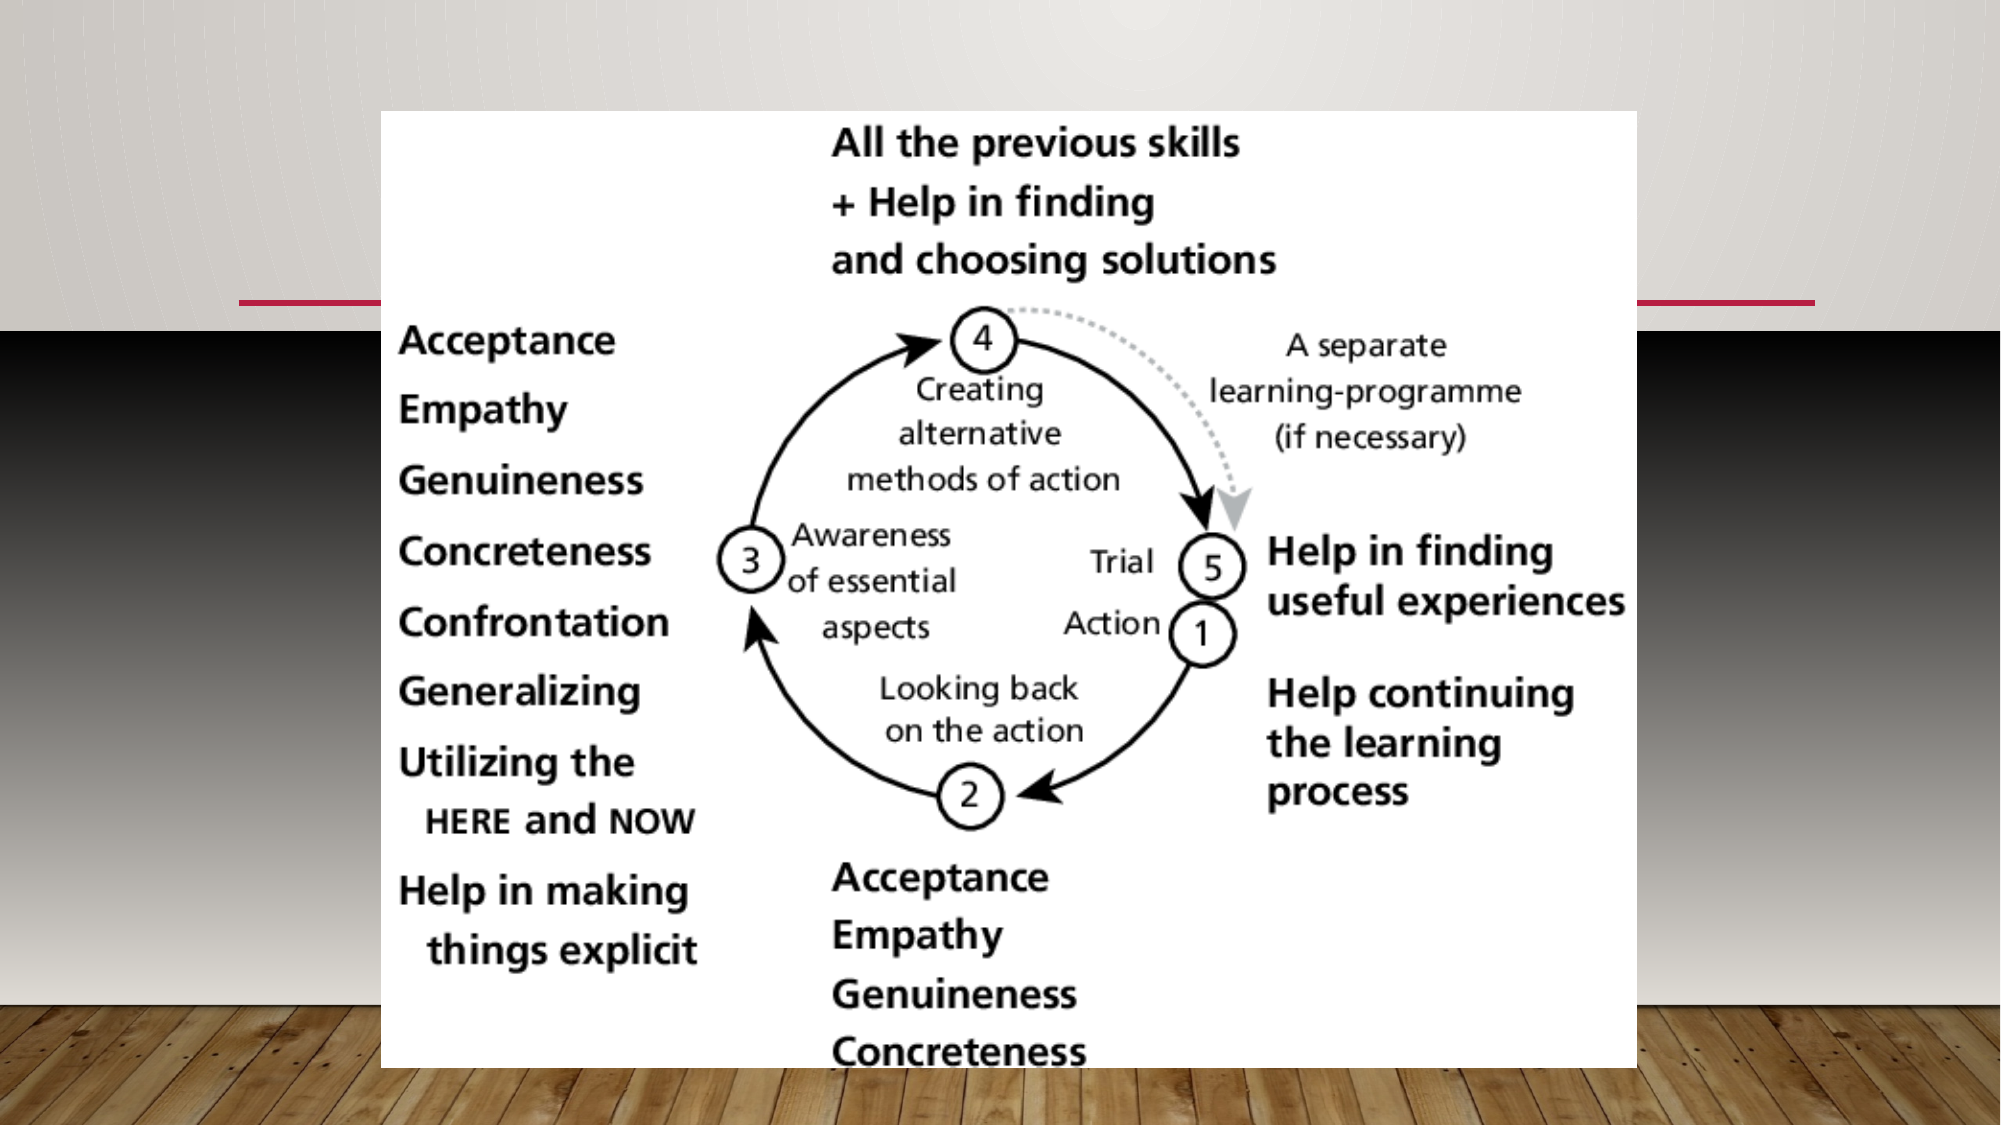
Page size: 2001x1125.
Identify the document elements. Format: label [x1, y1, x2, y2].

picture [381, 111, 1637, 1068]
